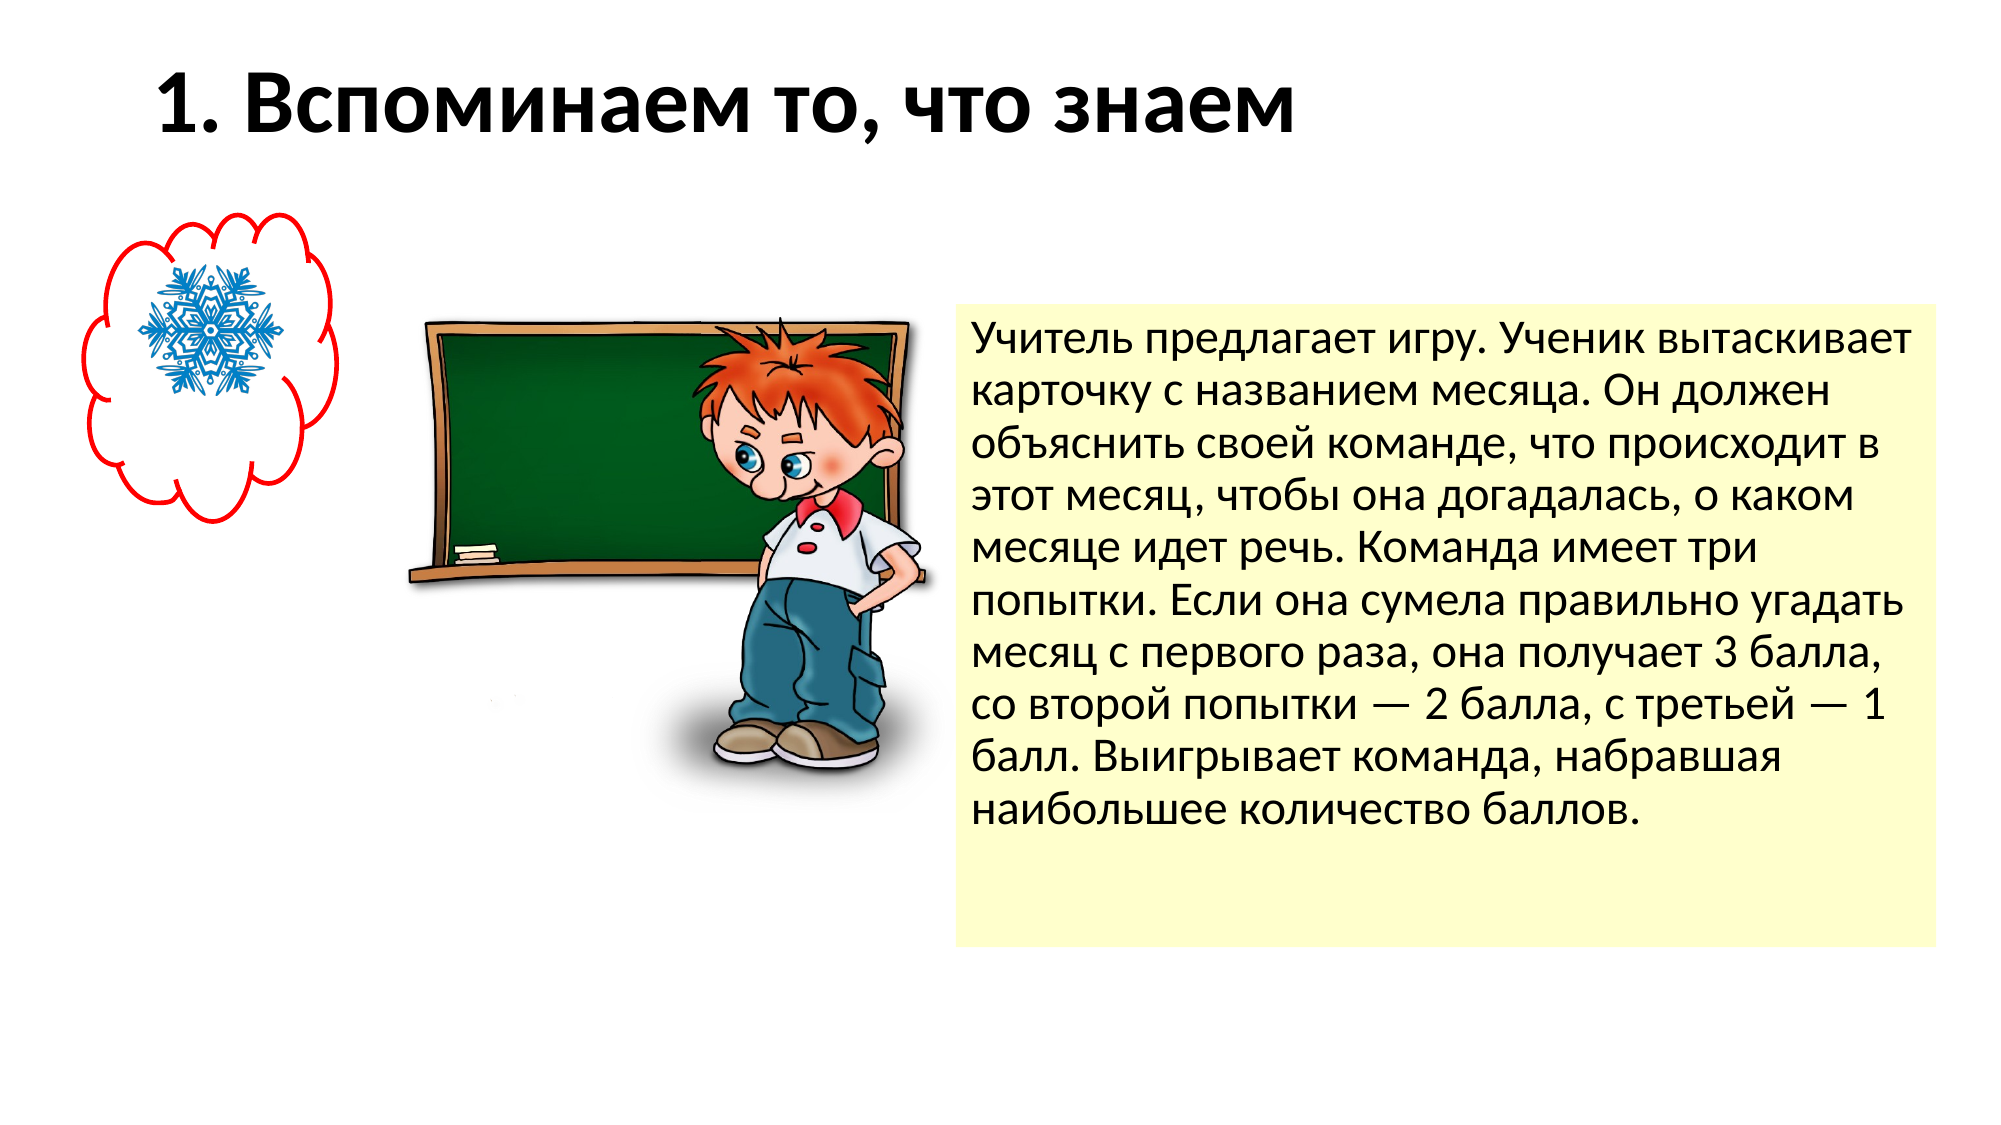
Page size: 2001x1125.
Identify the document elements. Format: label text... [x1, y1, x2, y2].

picture [401, 312, 956, 813]
picture [137, 264, 284, 396]
picture [239, 341, 249, 356]
title 1. Вспоминаем то, что знаем [137, 36, 1863, 169]
list Учитель предлагает игру. Ученик вытаскивает карточку с названием месяца. Он должен объяснить своей команде, что происходит в этот месяц, чтобы она догадалась, о каком месяце идет речь. Команда имеет три попытки. Если она сумела правильно угадать месяц с первого раза, она получает 3 балла, со второй попытки — 2 балла, с третьей — 1 балл. Выигрывает команда, набравшая наибольшее количество баллов. [955, 304, 1937, 948]
